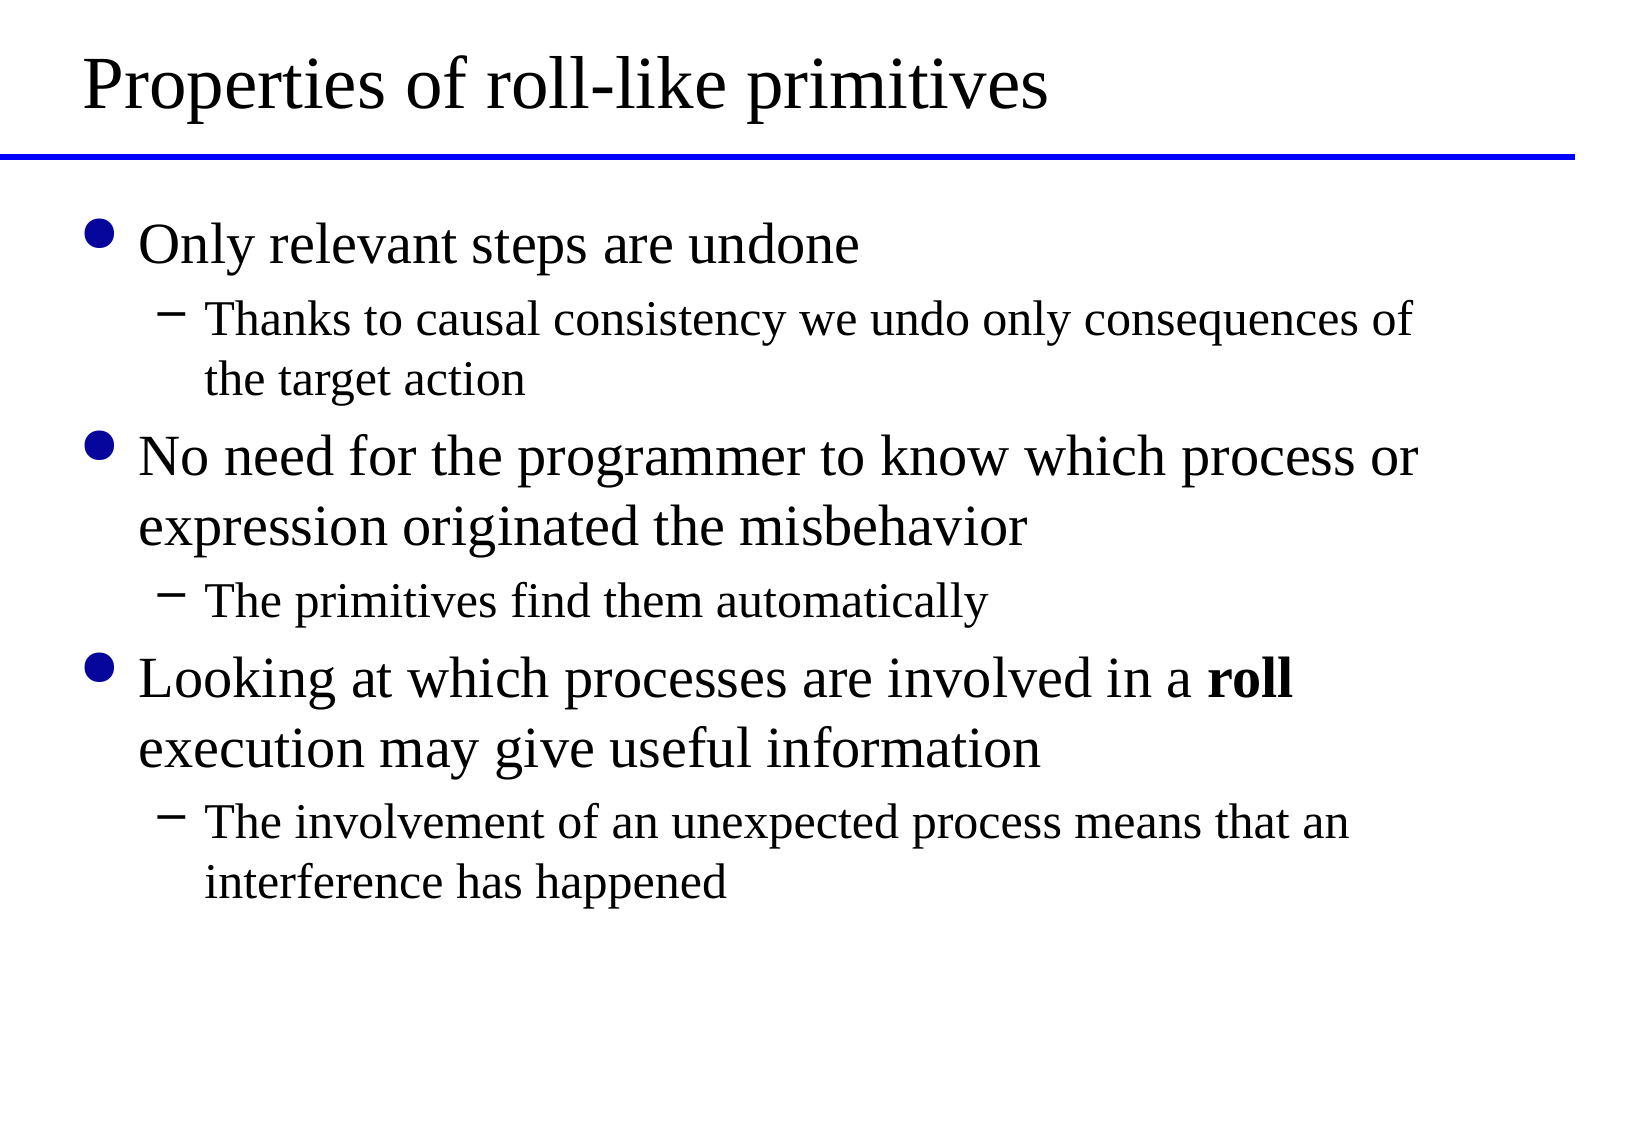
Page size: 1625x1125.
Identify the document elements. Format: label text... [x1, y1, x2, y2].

list Only relevant steps are undone Thanks to causal consistency we undo only consequences of the target action No need for the programmer to know which process or expression originated the misbehavior The primitives find them automatically Looking at which processes are involved in a roll execution may give useful information The involvement of an unexpected process means that an interference has happened [67, 198, 1478, 1061]
title Properties of roll-like primitives [67, 27, 1544, 131]
